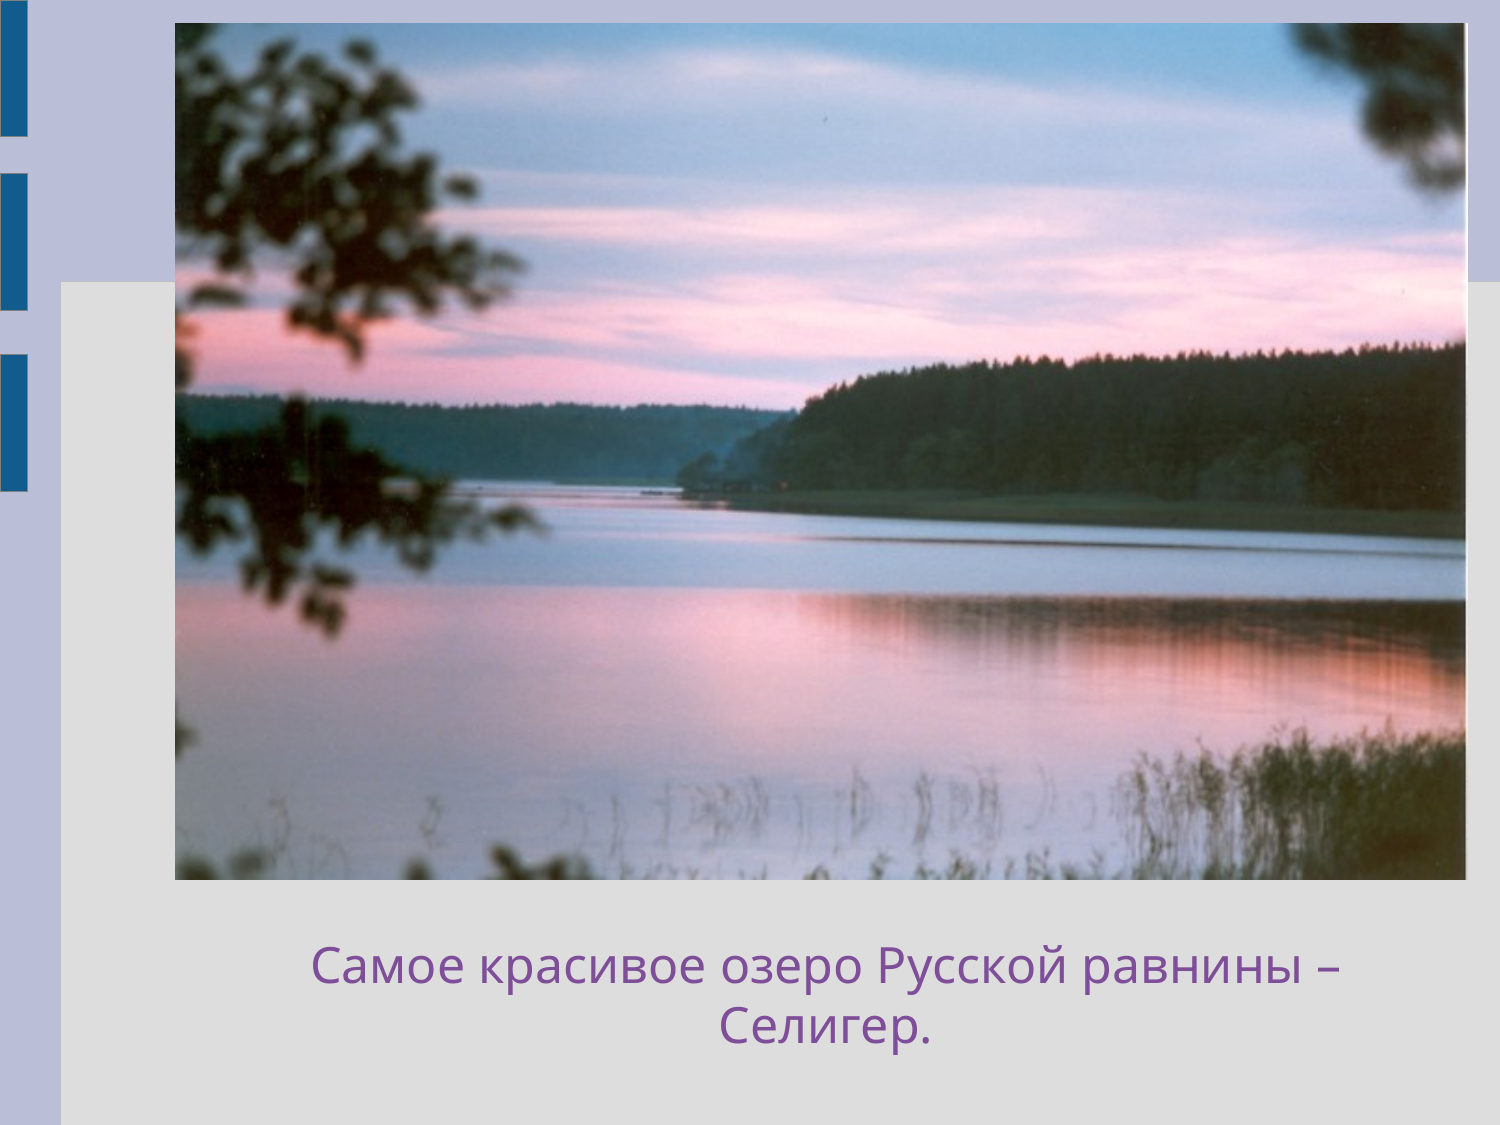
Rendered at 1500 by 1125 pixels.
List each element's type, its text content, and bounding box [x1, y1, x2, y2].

text_box Самое красивое озеро Русской равнины – Селигер. [257, 925, 1395, 1061]
picture [175, 23, 1468, 880]
